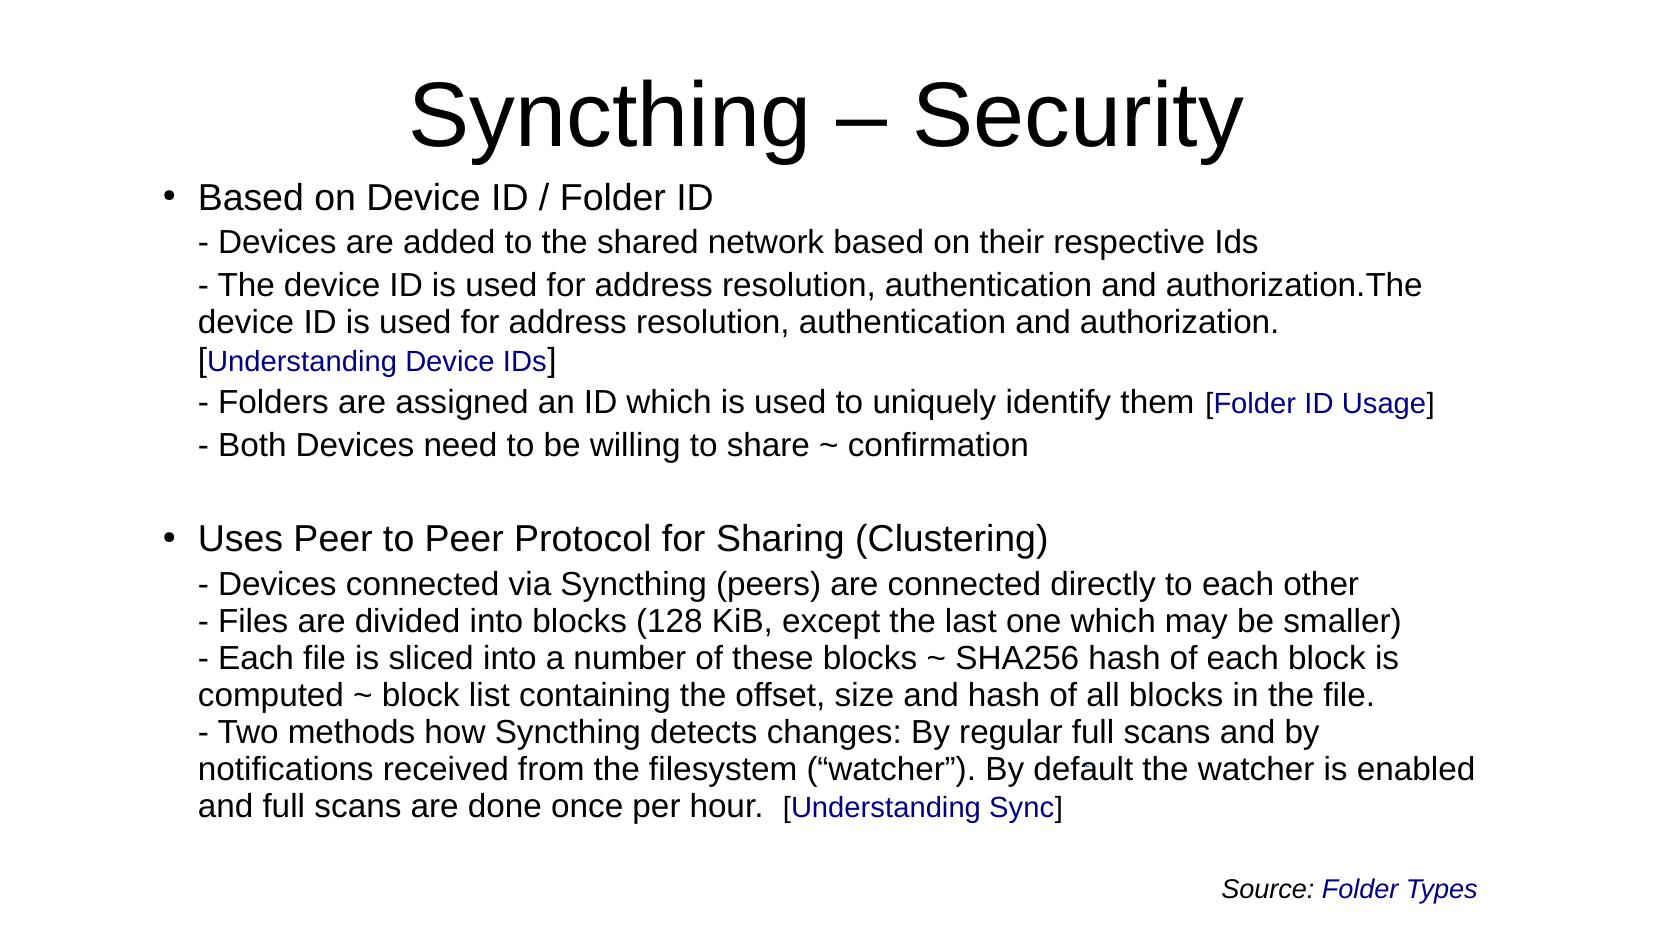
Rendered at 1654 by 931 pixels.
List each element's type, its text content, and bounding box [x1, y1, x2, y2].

title Syncthing – Security [82, 37, 1571, 193]
text_box Based on Device ID / Folder ID - Devices are added to the shared network based on their respective Ids - The device ID is used for address resolution, authentication and authorization.The device ID is used for address resolution, authentication and authorization. [Understanding Device IDs] - Folders are assigned an ID which is used to uniquely identify them [Folder ID Usage] - Both Devices need to be willing to share ~ confirmation Uses Peer to Peer Protocol for Sharing (Clustering) - Devices connected via Syncthing (peers) are connected directly to each other - Files are divided into blocks (128 KiB, except the last one which may be smaller) - Each file is sliced into a number of these blocks ~ SHA256 hash of each block is computed ~ block list containing the offset, size and hash of all blocks in the file. - Two methods how Syncthing detects changes: By regular full scans and by notifications received from the filesystem (“watcher”). By default the watcher is enabled and full scans are done once per hour. [Understanding Sync] Source: Folder Types [147, 168, 1495, 912]
